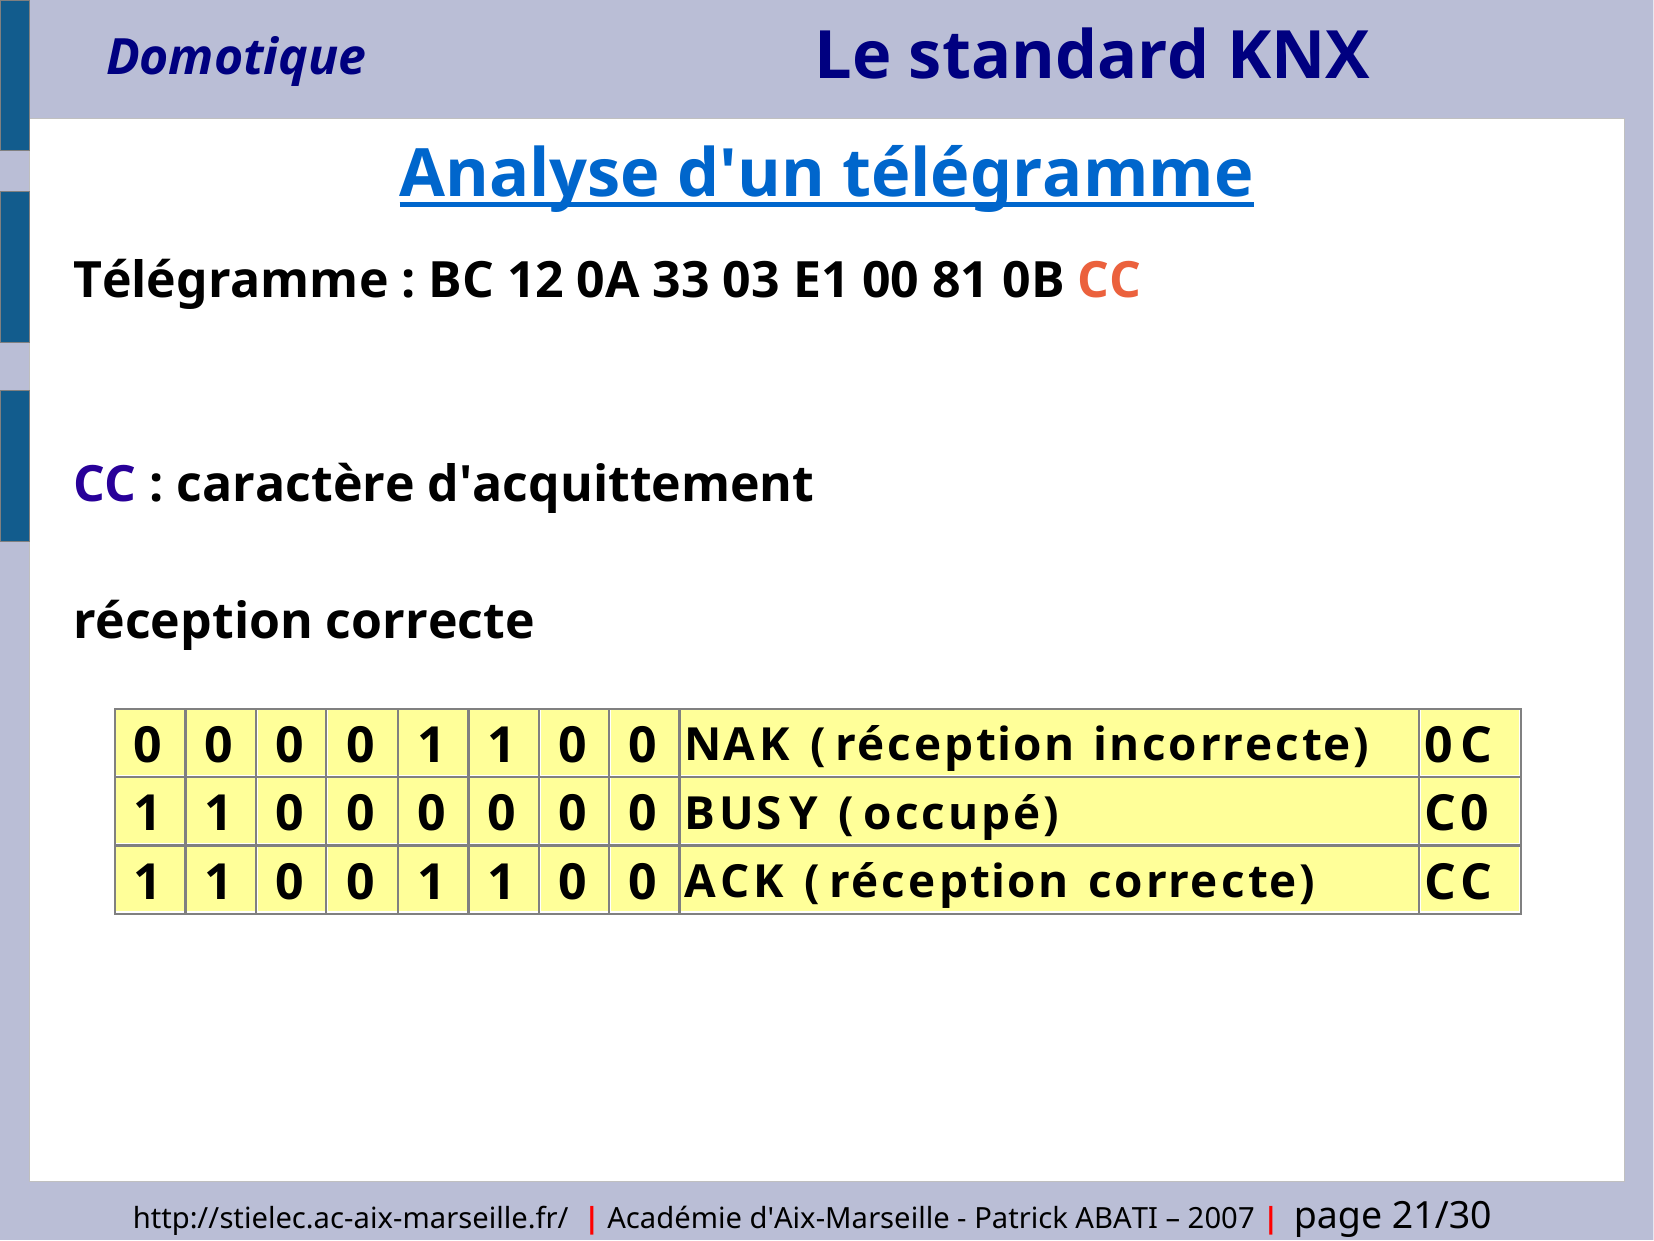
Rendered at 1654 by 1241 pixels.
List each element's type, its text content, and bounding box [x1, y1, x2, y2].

text_box Analyse d'un télégramme [29, 118, 1625, 214]
chart [96, 707, 1570, 968]
text_box Télégramme : BC 12 0A 33 03 E1 00 81 0B CC CC : caractère d'acquittement réception correcte [58, 236, 1595, 613]
